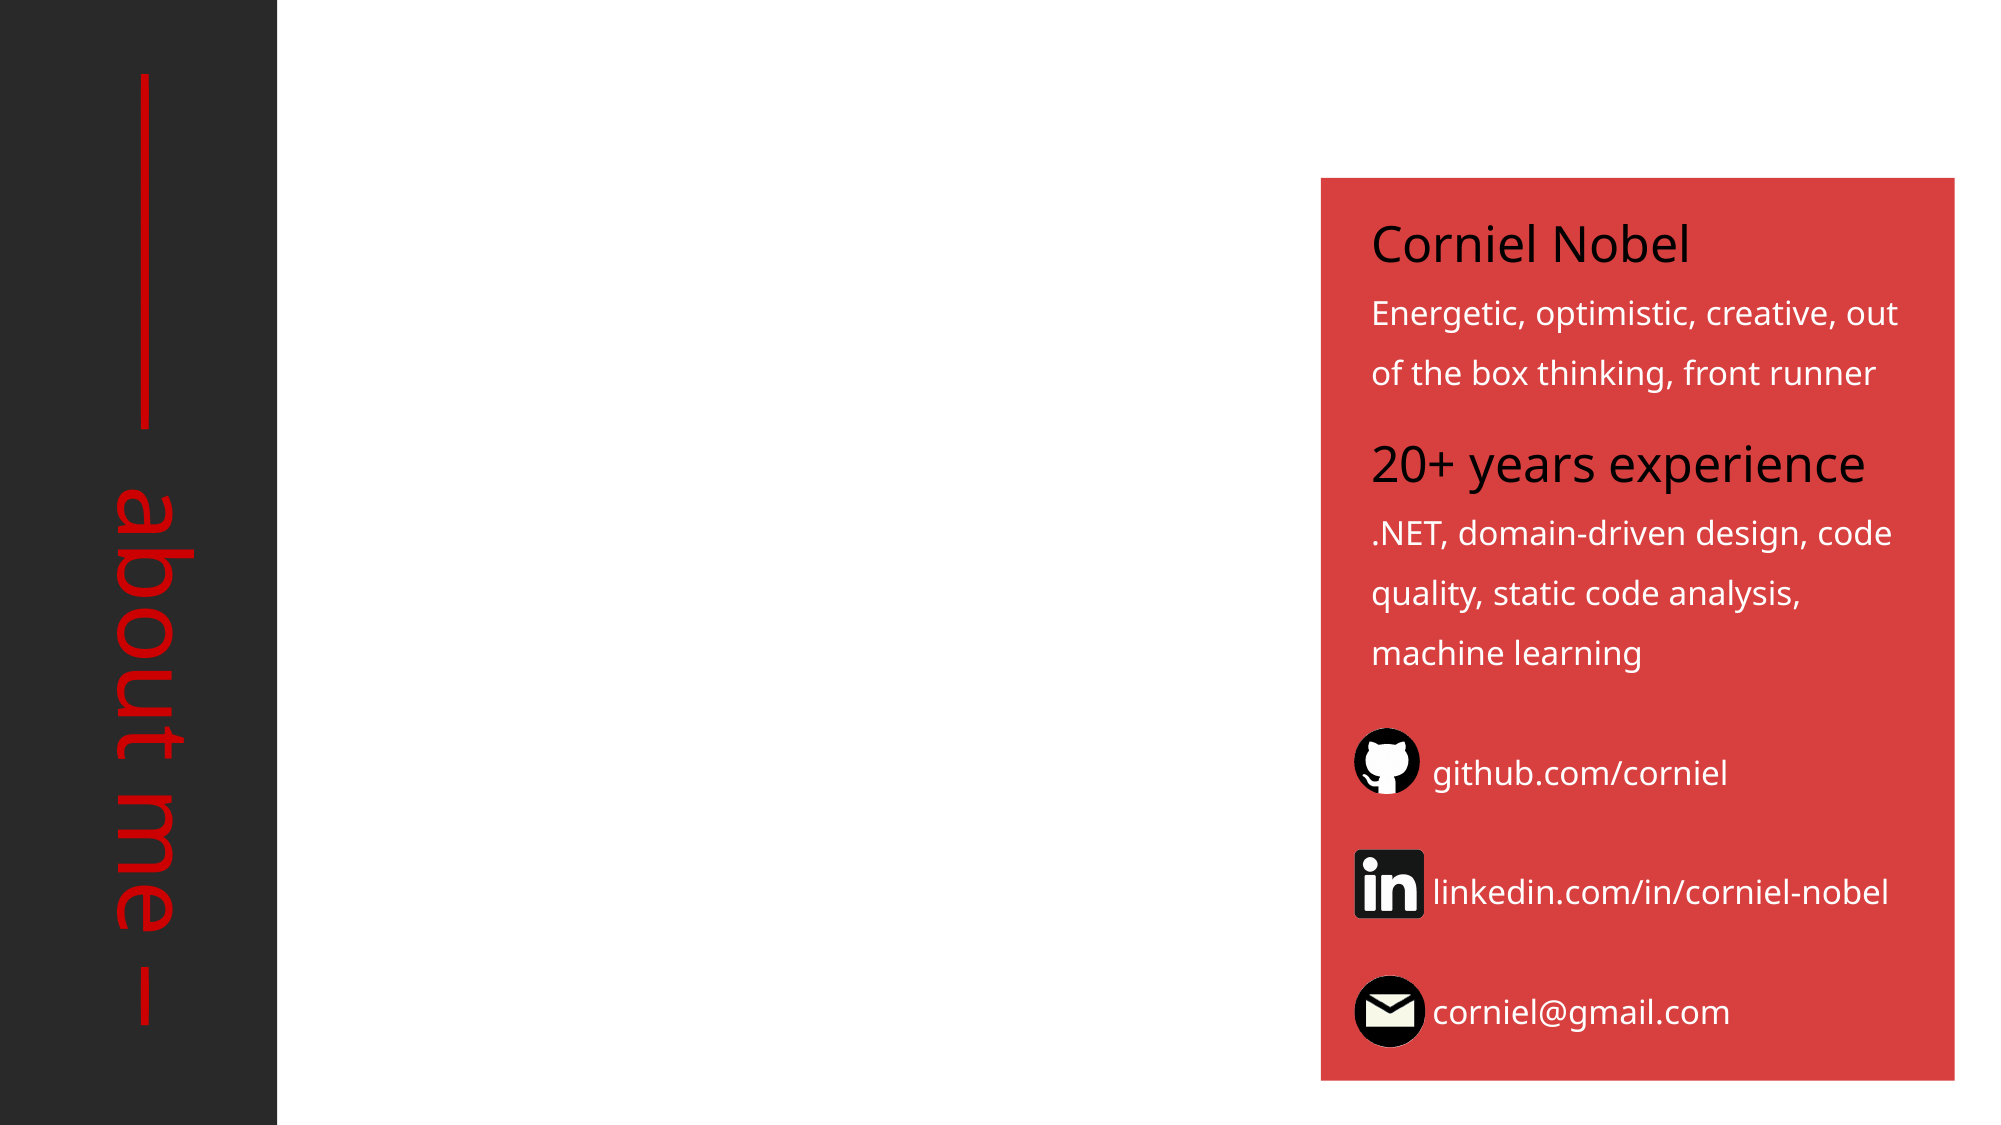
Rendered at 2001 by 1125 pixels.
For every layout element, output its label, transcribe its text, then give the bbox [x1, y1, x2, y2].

text_box [1321, 178, 1955, 1081]
picture [1350, 845, 1428, 923]
text_box ------------------------------ about me ---- [74, 55, 226, 1070]
picture [1350, 723, 1424, 798]
text_box [0, 0, 277, 1125]
text_box Corniel Nobel Energetic, optimistic, creative, out of the box thinking, front runner 20+ years experience .NET, domain-driven design, code quality, static code analysis, machine learning github.com/corniel linkedin.com/in/corniel-nobel corniel@gmail.com [1356, 205, 1937, 1125]
picture [1350, 970, 1430, 1051]
